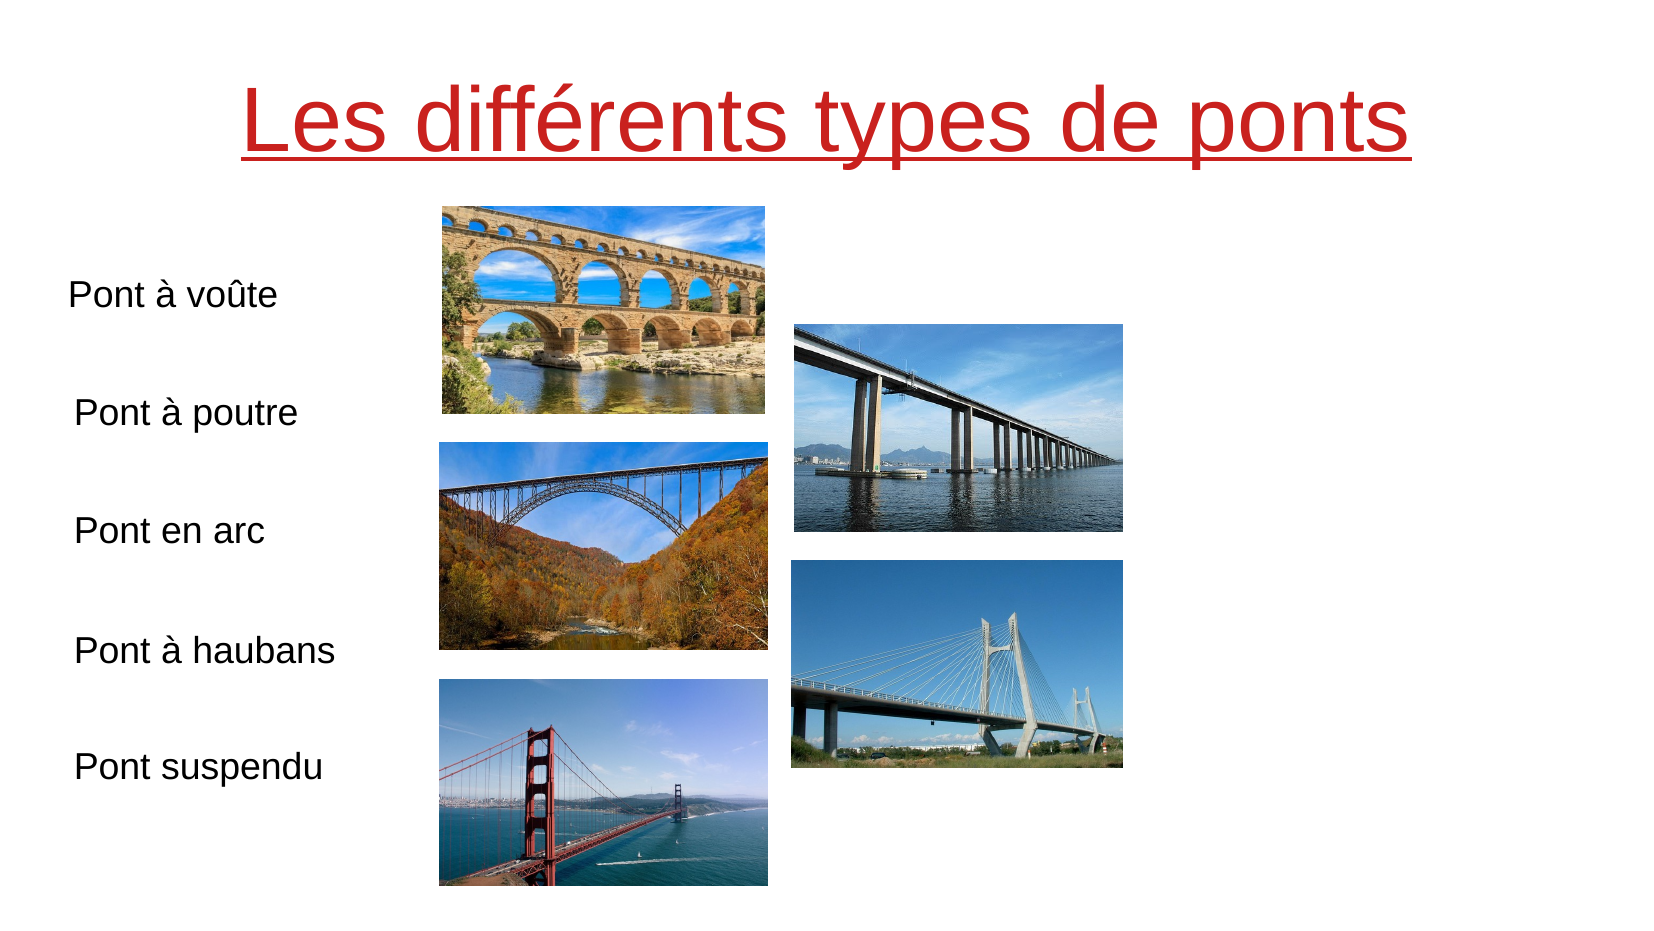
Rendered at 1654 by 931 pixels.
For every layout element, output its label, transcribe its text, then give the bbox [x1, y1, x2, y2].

text_box Pont à haubans [59, 622, 355, 680]
title Les différents types de ponts [82, 37, 1571, 193]
picture [791, 561, 1123, 768]
picture [442, 206, 765, 414]
text_box Pont à voûte [53, 265, 349, 323]
picture [439, 442, 768, 650]
picture [570, 879, 582, 886]
picture [439, 679, 768, 886]
picture [794, 324, 1123, 532]
text_box Pont à poutre [59, 383, 325, 441]
text_box Pont suspendu [59, 738, 355, 827]
text_box Pont en arc [59, 501, 355, 559]
